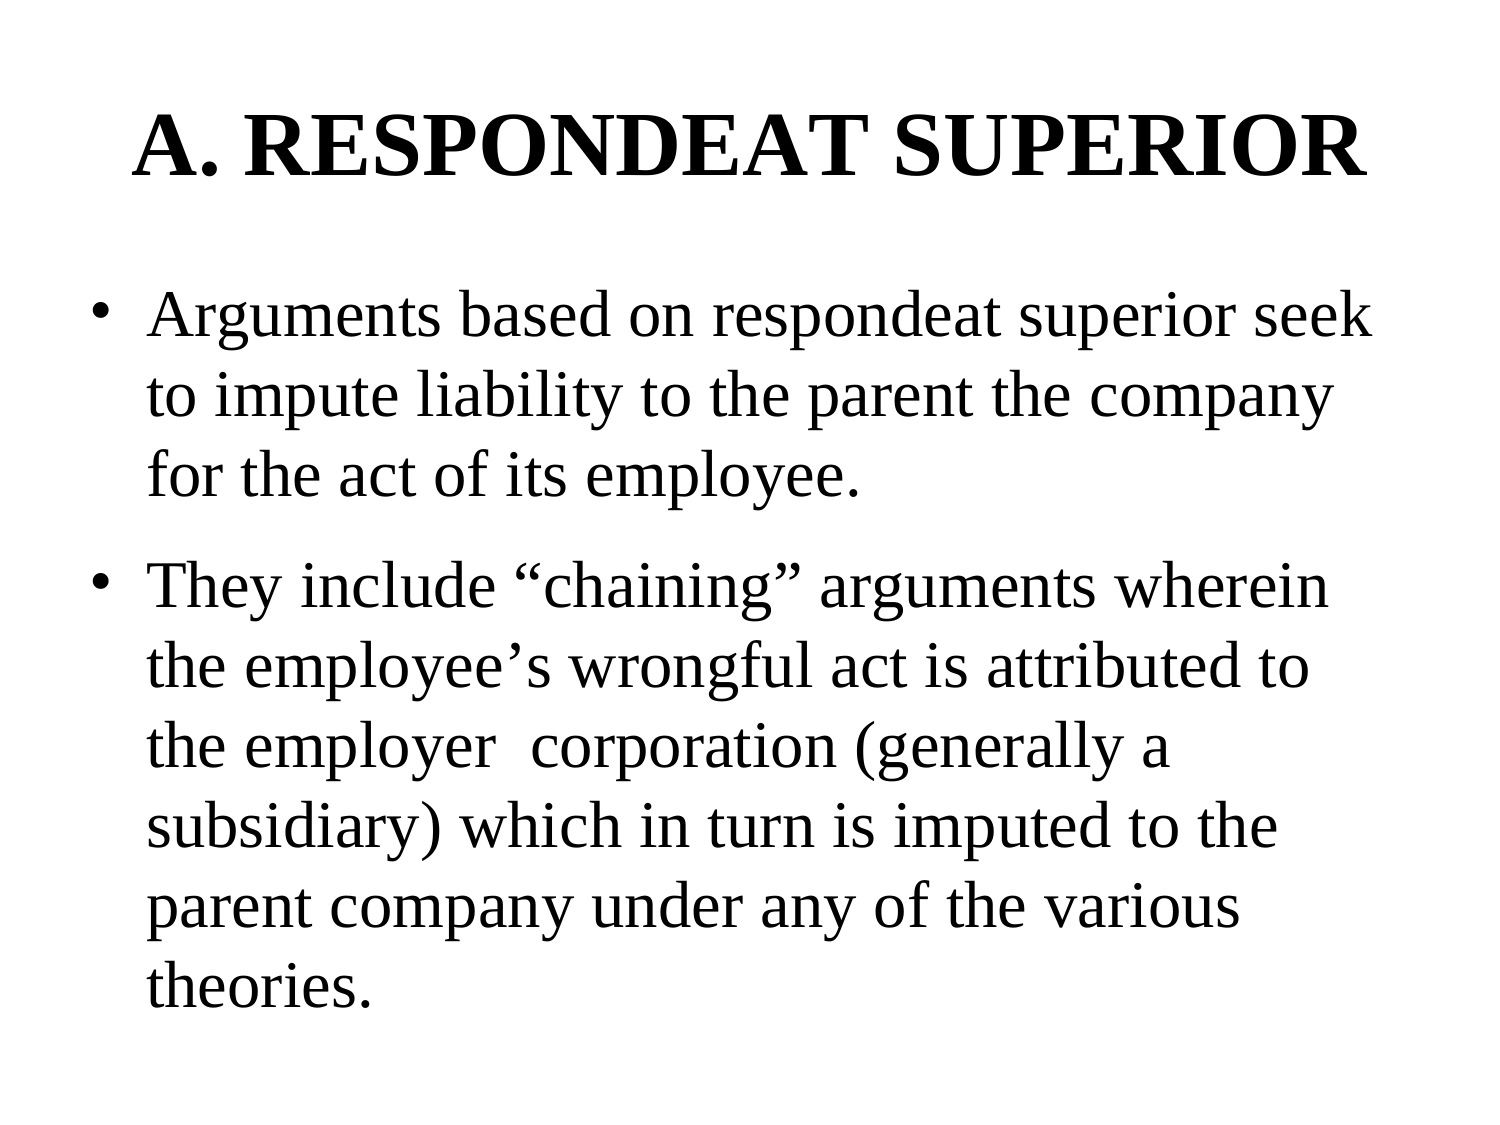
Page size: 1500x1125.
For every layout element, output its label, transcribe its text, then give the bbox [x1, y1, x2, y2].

title A. RESPONDEAT SUPERIOR [75, 45, 1426, 233]
list Arguments based on respondeat superior seek to impute liability to the parent the company for the act of its employee. They include “chaining” arguments wherein the employee’s wrongful act is attributed to the employer corporation (generally a subsidiary) which in turn is imputed to the parent company under any of the various theories. [75, 262, 1426, 1005]
